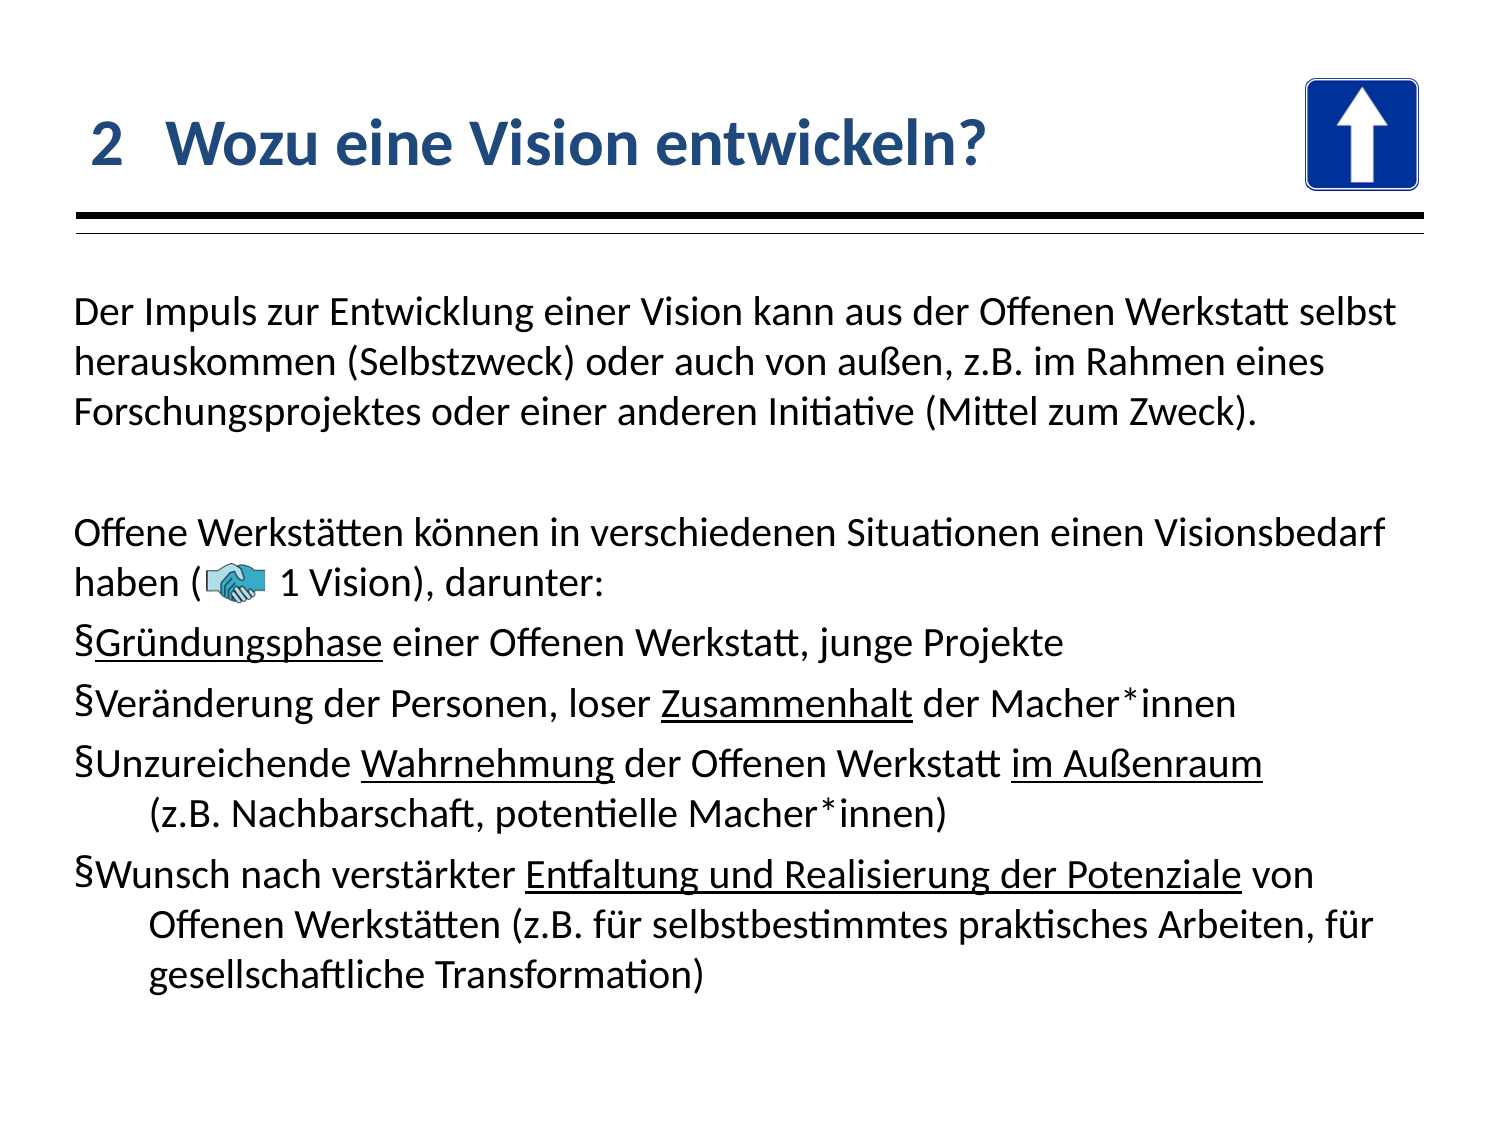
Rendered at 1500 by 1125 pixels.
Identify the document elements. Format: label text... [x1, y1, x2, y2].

title 2 Wozu eine Vision entwickeln? [75, 45, 1426, 233]
list Der Impuls zur Entwicklung einer Vision kann aus der Offenen Werkstatt selbst herauskommen (Selbstzweck) oder auch von außen, z.B. im Rahmen eines Forschungsprojektes oder einer anderen Initiative (Mittel zum Zweck). Offene Werkstätten können in verschiedenen Situationen einen Visionsbedarf haben ( 1 Vision), darunter: Gründungsphase einer Offenen Werkstatt, junge Projekte Veränderung der Personen, loser Zusammenhalt der Macher*innen Unzureichende Wahrnehmung der Offenen Werkstatt im Außenraum (z.B. Nachbarschaft, potentielle Macher*innen) Wunsch nach verstärkter Entfaltung und Realisierung der Potenziale von Offenen Werkstätten (z.B. für selbstbestimmtes praktisches Arbeiten, für gesellschaftliche Transformation) [73, 283, 1423, 1047]
picture [206, 563, 266, 604]
picture [1305, 78, 1419, 191]
